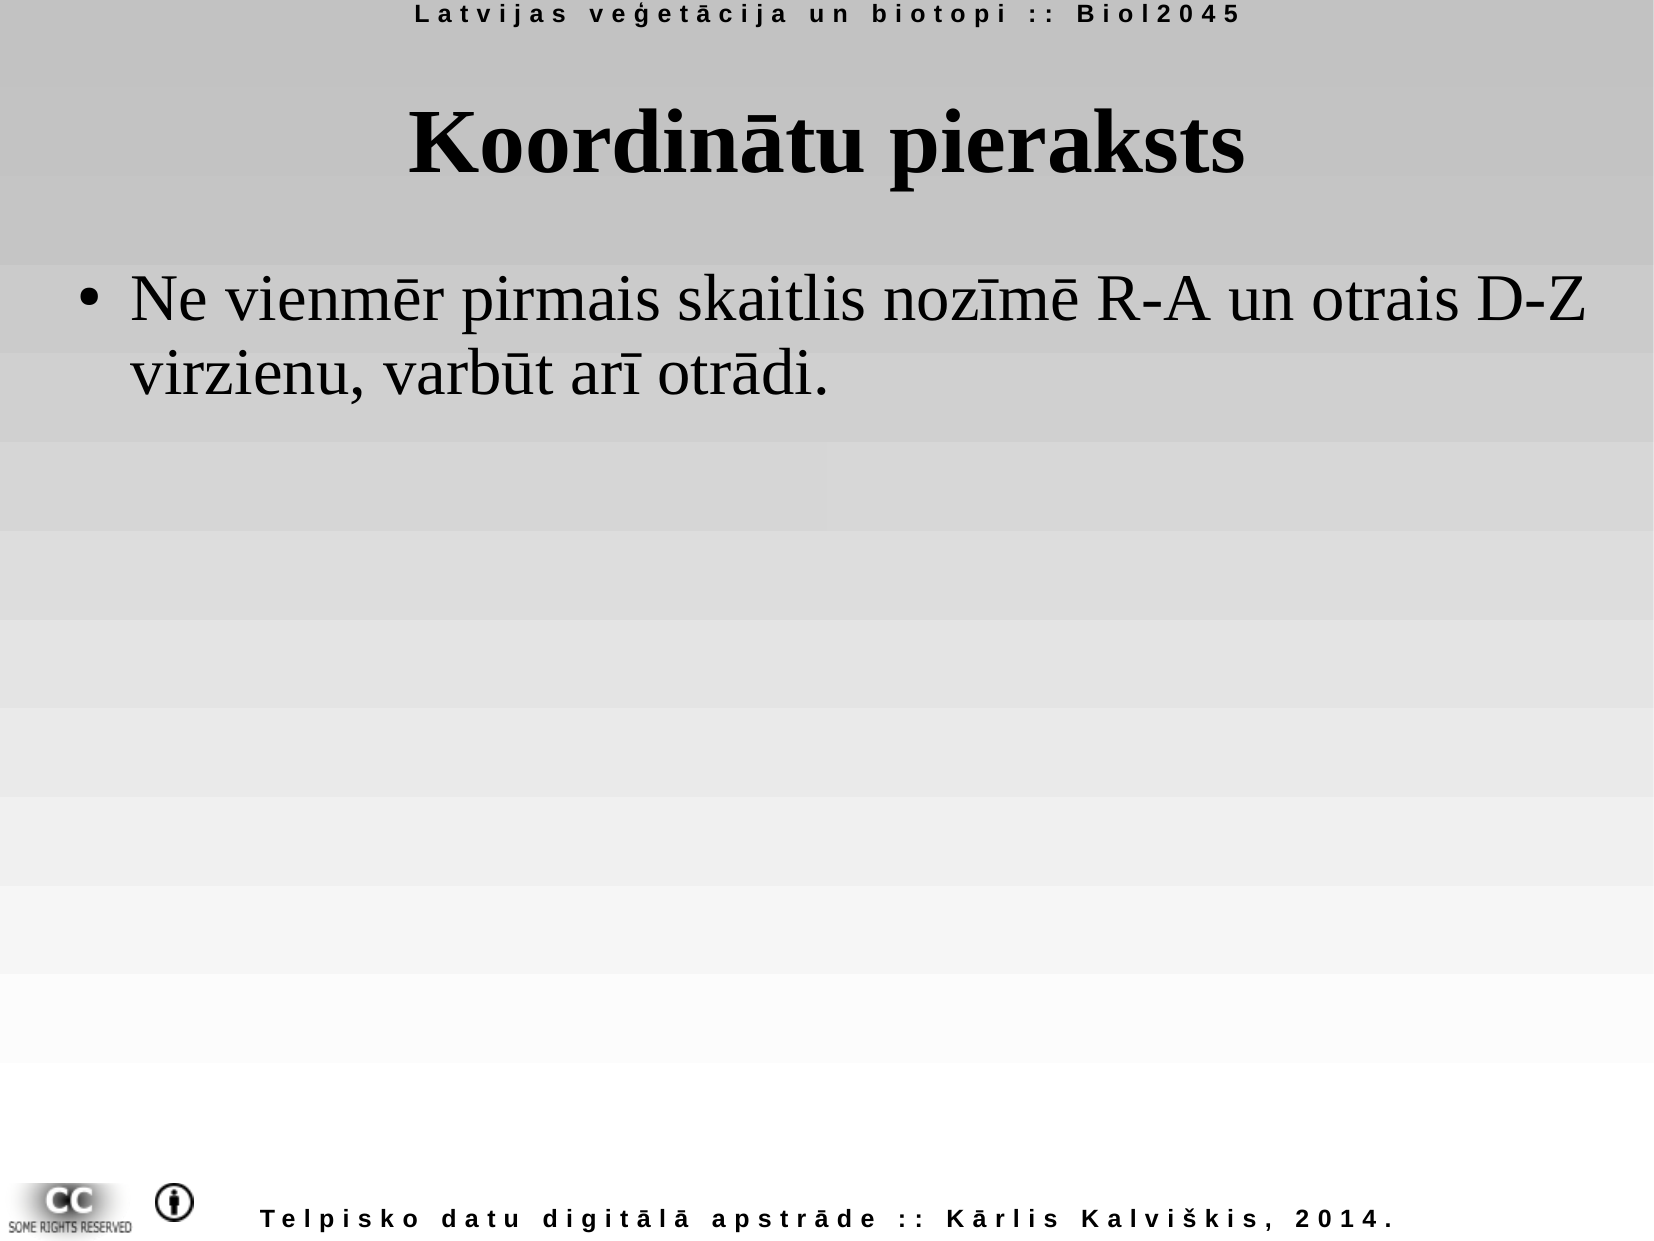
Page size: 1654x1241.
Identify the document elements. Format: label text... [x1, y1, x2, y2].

picture [0, 0, 1654, 1241]
title Koordinātu pieraksts [59, 37, 1596, 246]
list Ne vienmēr pirmais skaitlis nozīmē R-A un otrais D-Z virzienu, varbūt arī otrādi. [59, 261, 1596, 981]
